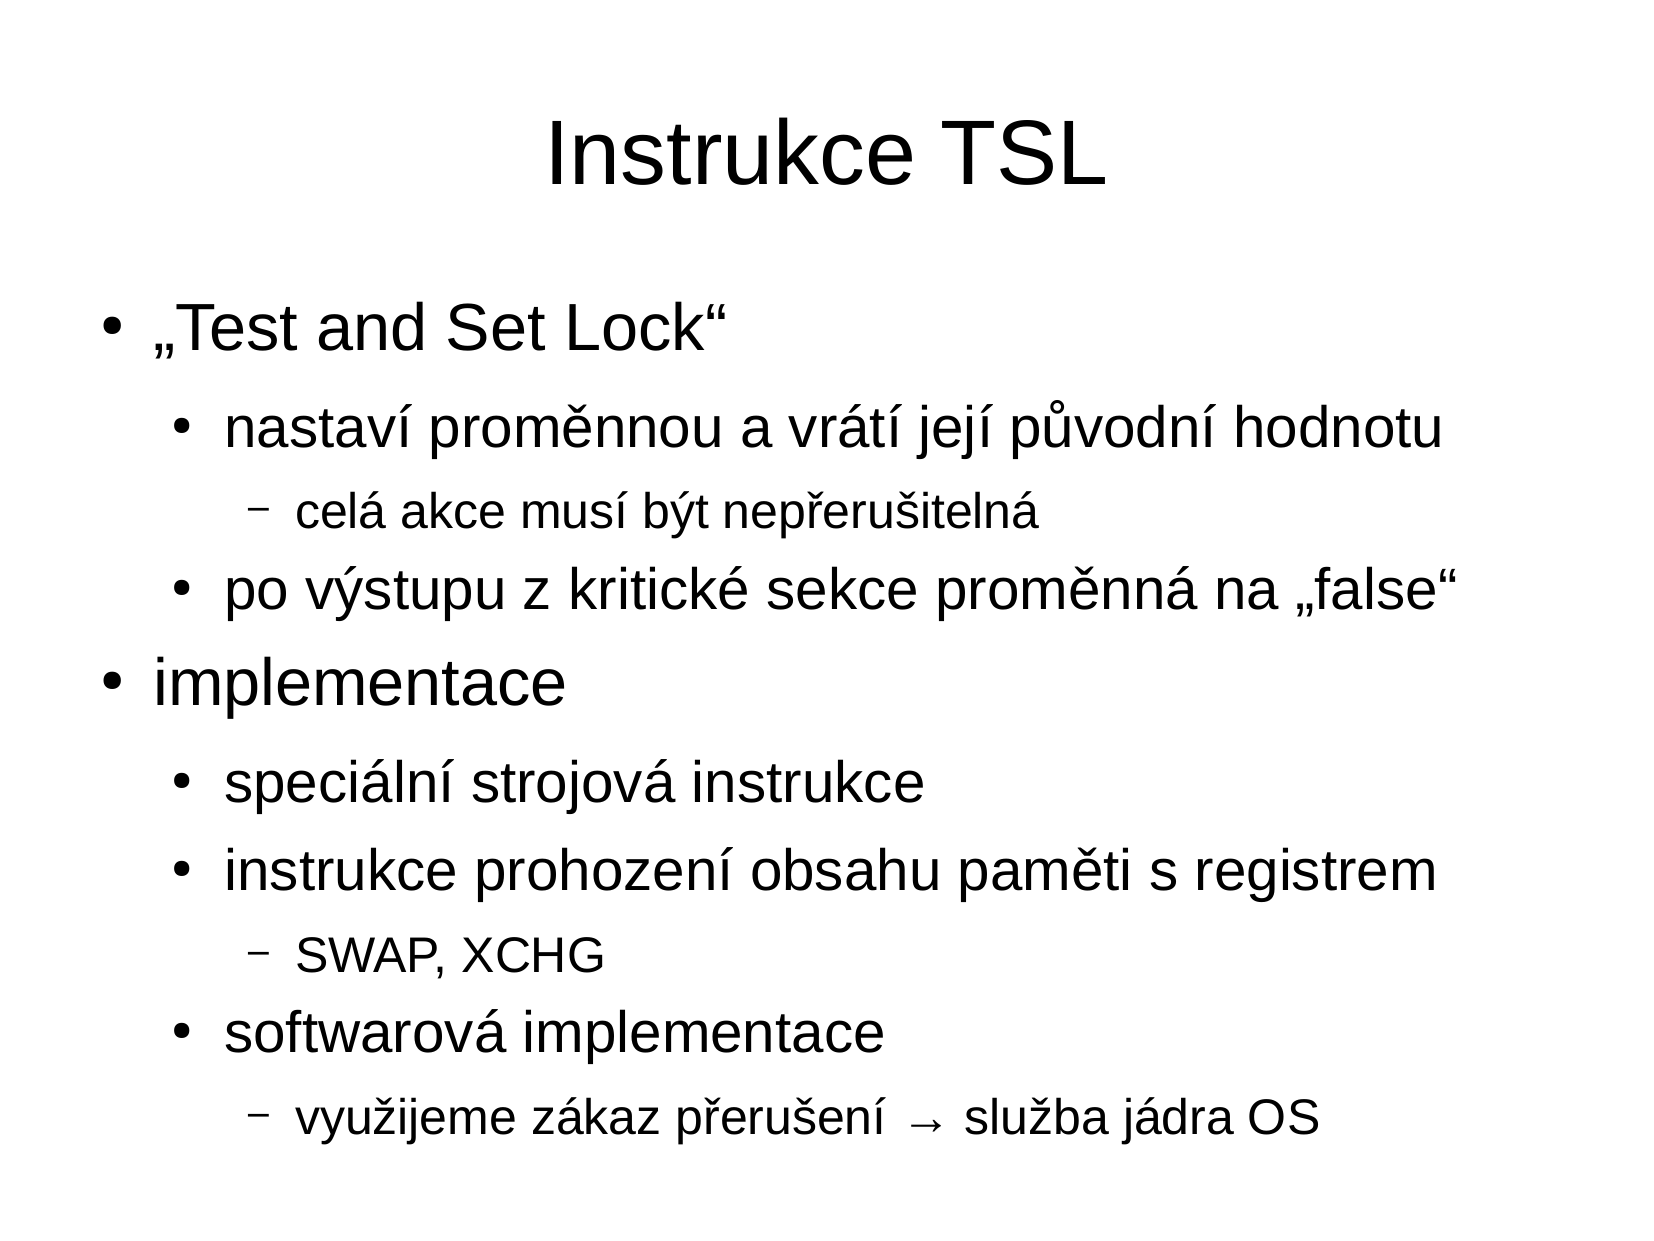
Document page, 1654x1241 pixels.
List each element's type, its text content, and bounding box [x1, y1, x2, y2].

list „Test and Set Lock“ nastaví proměnnou a vrátí její původní hodnotu celá akce musí být nepřerušitelná po výstupu z kritické sekce proměnná na „false“ implementace speciální strojová instrukce instrukce prohození obsahu paměti s registrem SWAP, XCHG softwarová implementace využijeme zákaz přerušení → služba jádra OS [82, 290, 1571, 1145]
title Instrukce TSL [82, 56, 1571, 250]
